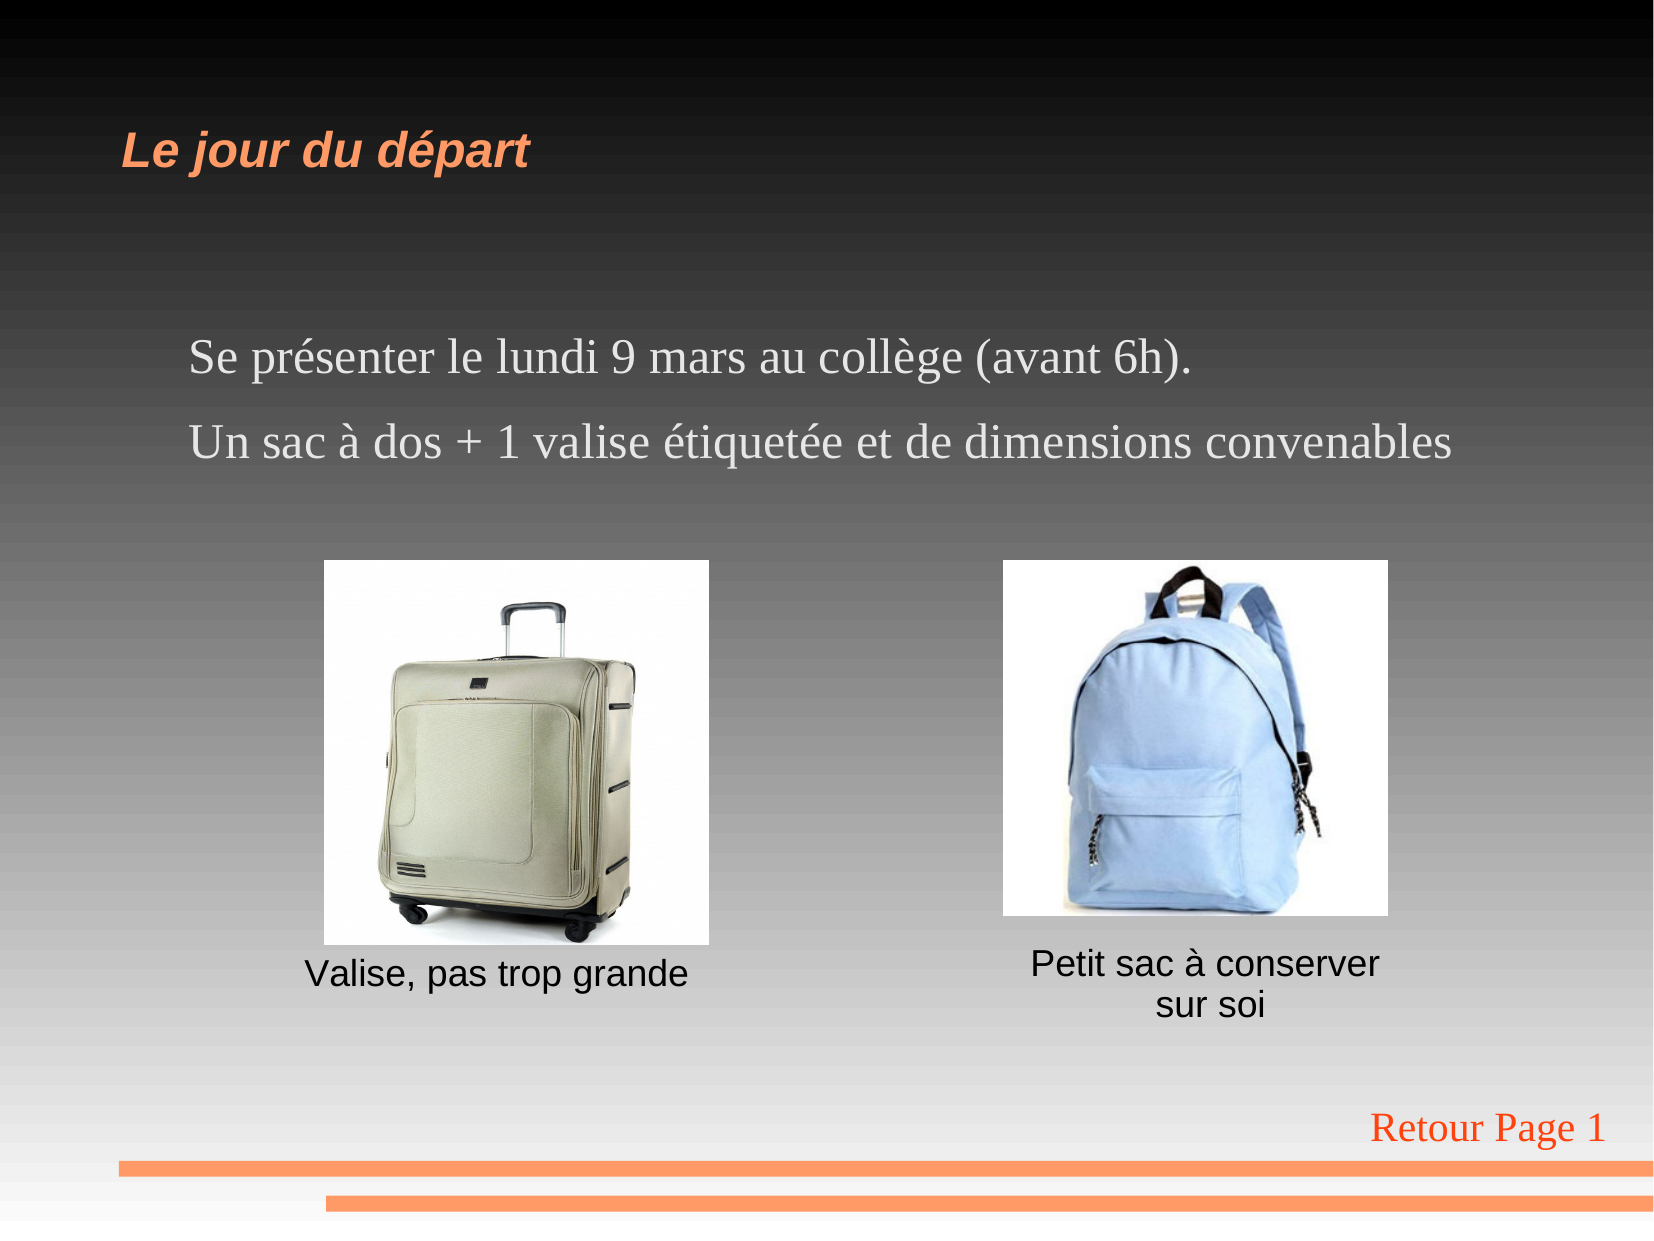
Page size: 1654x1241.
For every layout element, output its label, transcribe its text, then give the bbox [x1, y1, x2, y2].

picture [1003, 560, 1388, 916]
picture [324, 560, 709, 944]
text_box Petit sac à conserver sur soi [1003, 934, 1418, 1034]
text_box Valise, pas trop grande [236, 944, 768, 1135]
text_box Retour Page 1 [1299, 1104, 1637, 1152]
title Le jour du départ [121, 46, 1534, 244]
list Se présenter le lundi 9 mars au collège (avant 6h). Un sac à dos + 1 valise étiquetée et de dimensions convenables [118, 244, 1558, 1063]
